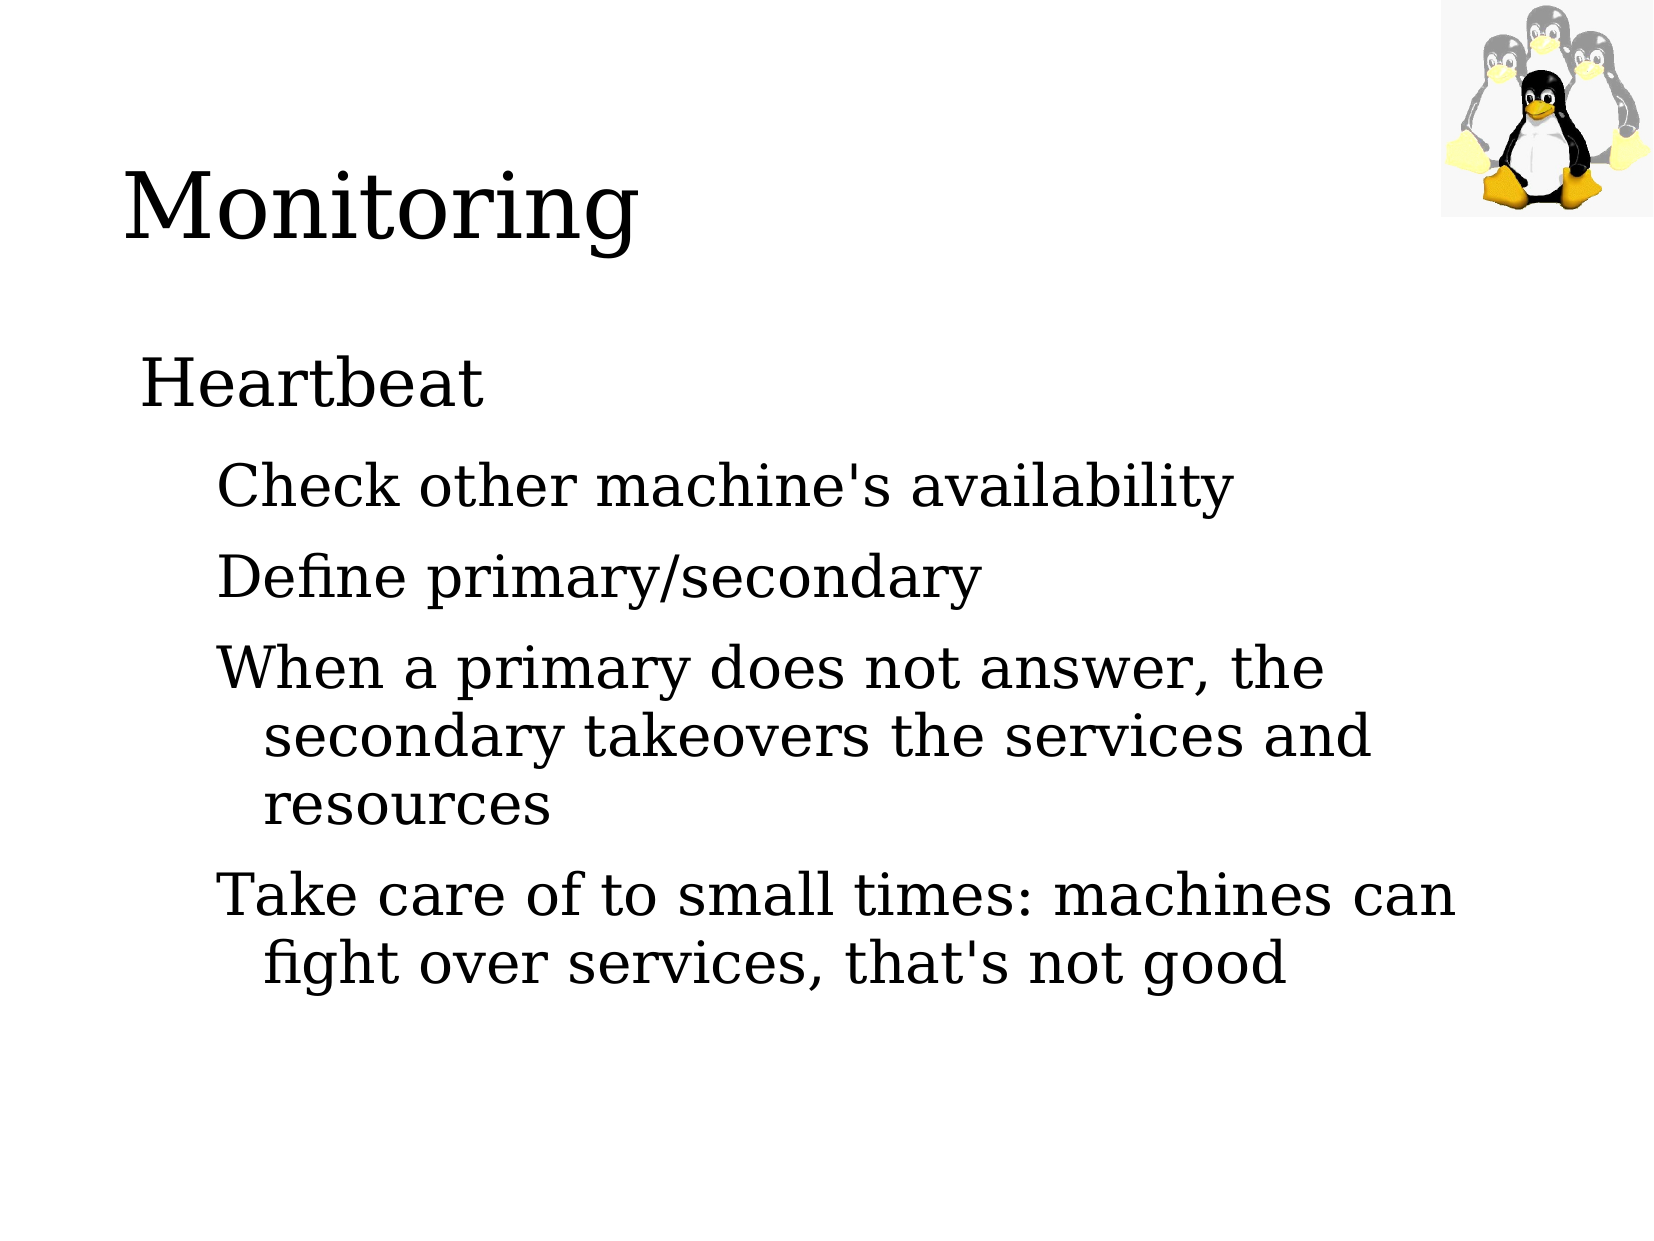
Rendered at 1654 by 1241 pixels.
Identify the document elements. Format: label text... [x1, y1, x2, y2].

title Monitoring [121, 102, 1534, 311]
list Heartbeat Check other machine's availability Define primary/secondary When a primary does not answer, the secondary takeovers the services and resources Take care of to small times: machines can fight over services, that's not good [121, 344, 1534, 1127]
picture [1441, 0, 1654, 217]
